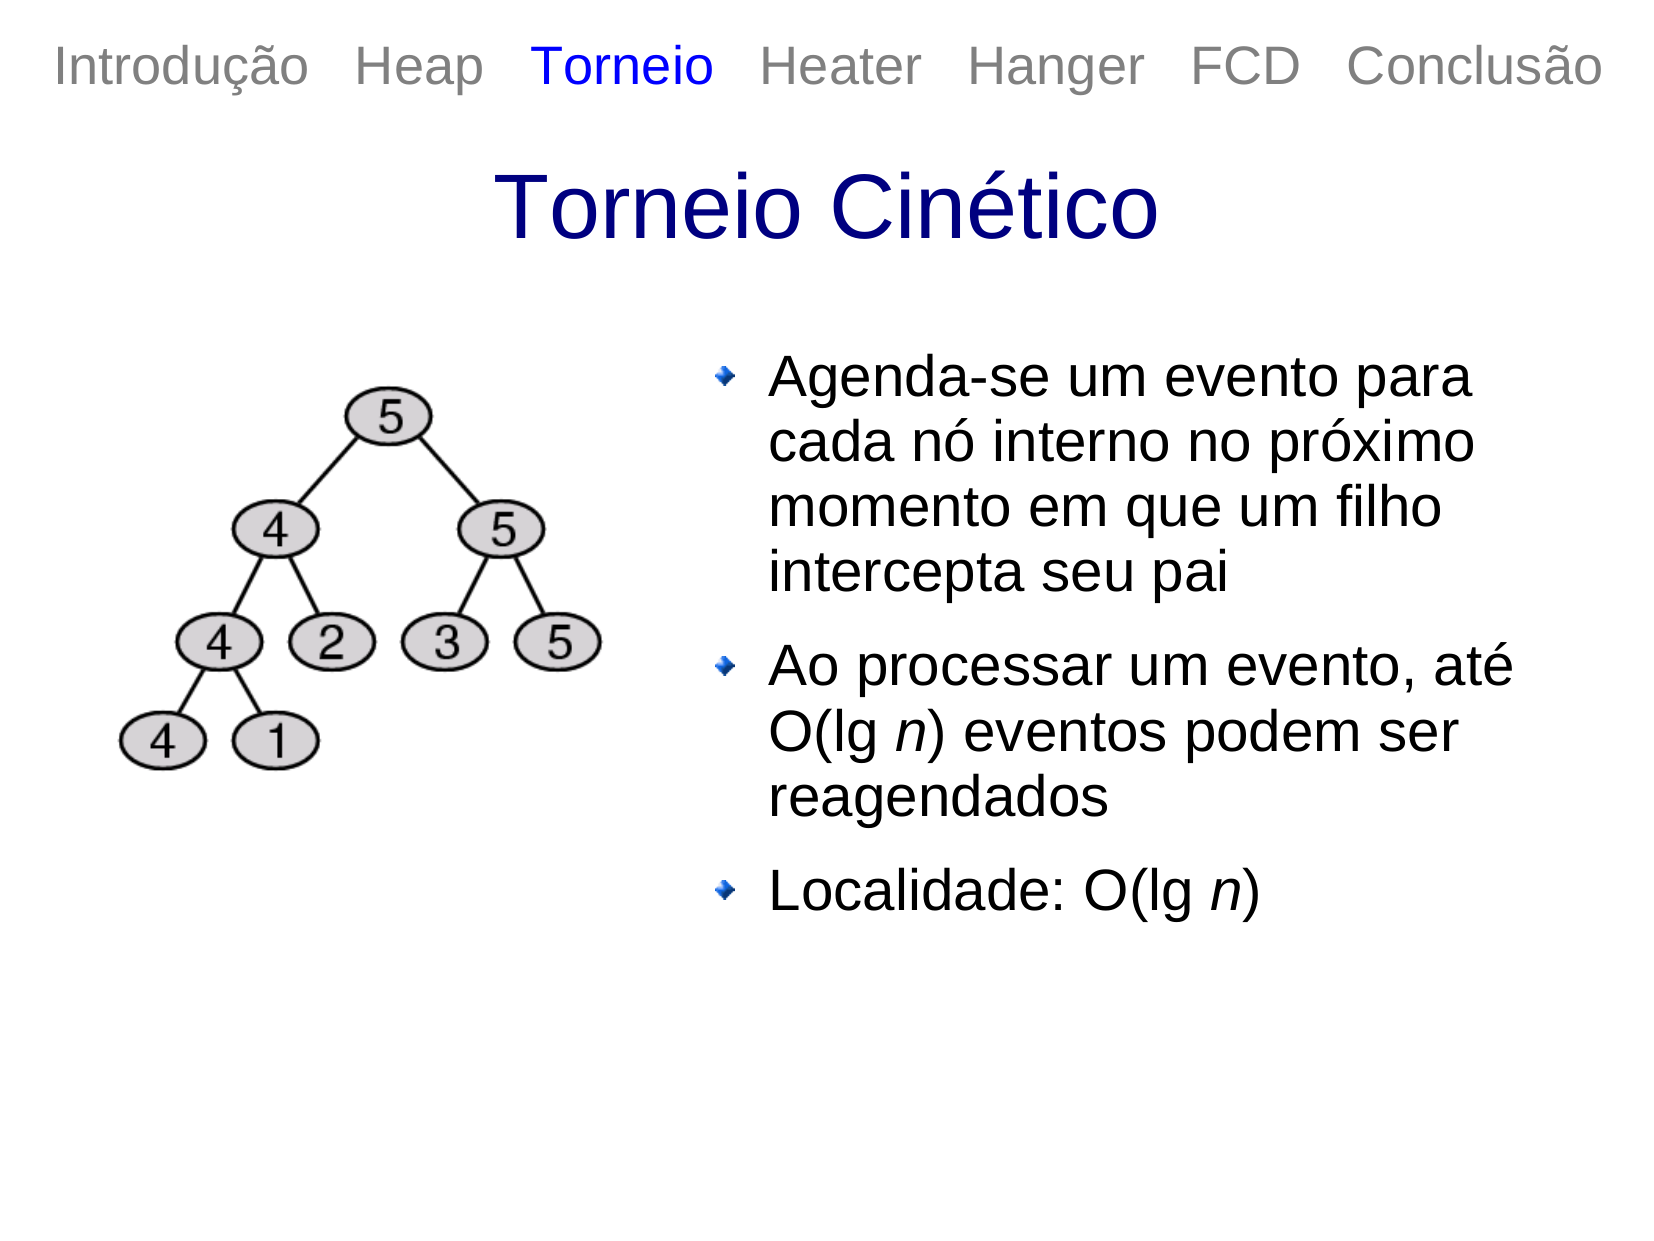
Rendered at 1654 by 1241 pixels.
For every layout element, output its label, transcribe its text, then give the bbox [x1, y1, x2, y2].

picture [107, 379, 608, 780]
list Agenda-se um evento para cada nó interno no próximo momento em que um filho intercepta seu pai Ao processar um evento, até O(lg n) eventos podem ser reagendados Localidade: O(lg n) [697, 343, 1535, 1136]
text_box Introdução Heap Torneio Heater Hanger FCD Conclusão [30, 35, 1629, 96]
title Torneio Cinético [121, 102, 1534, 311]
